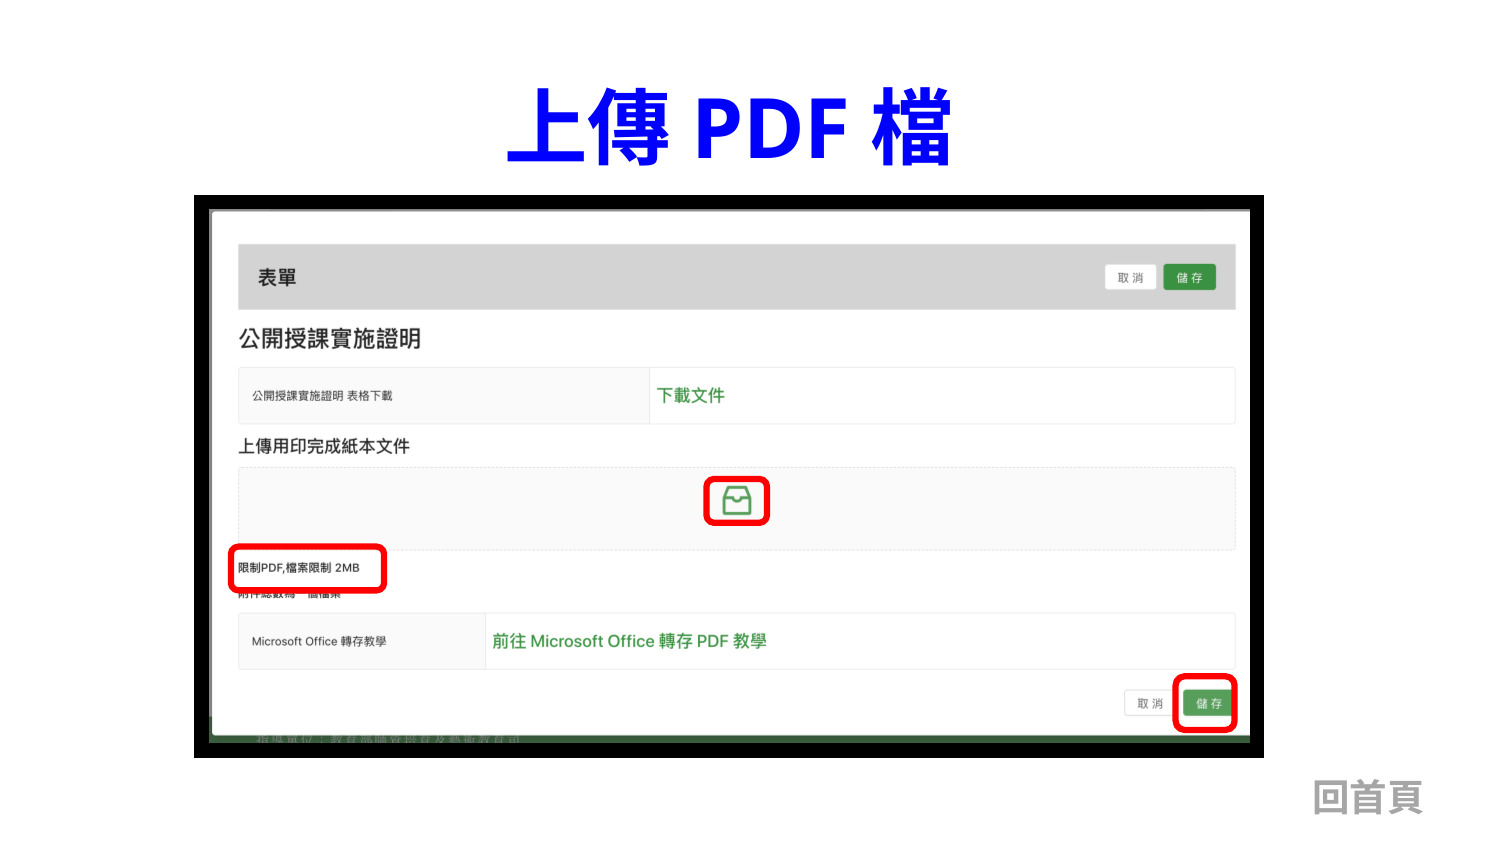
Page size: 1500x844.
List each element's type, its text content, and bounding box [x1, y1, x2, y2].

title 上傳PDF檔 [200, 68, 1259, 154]
picture [208, 209, 1250, 744]
